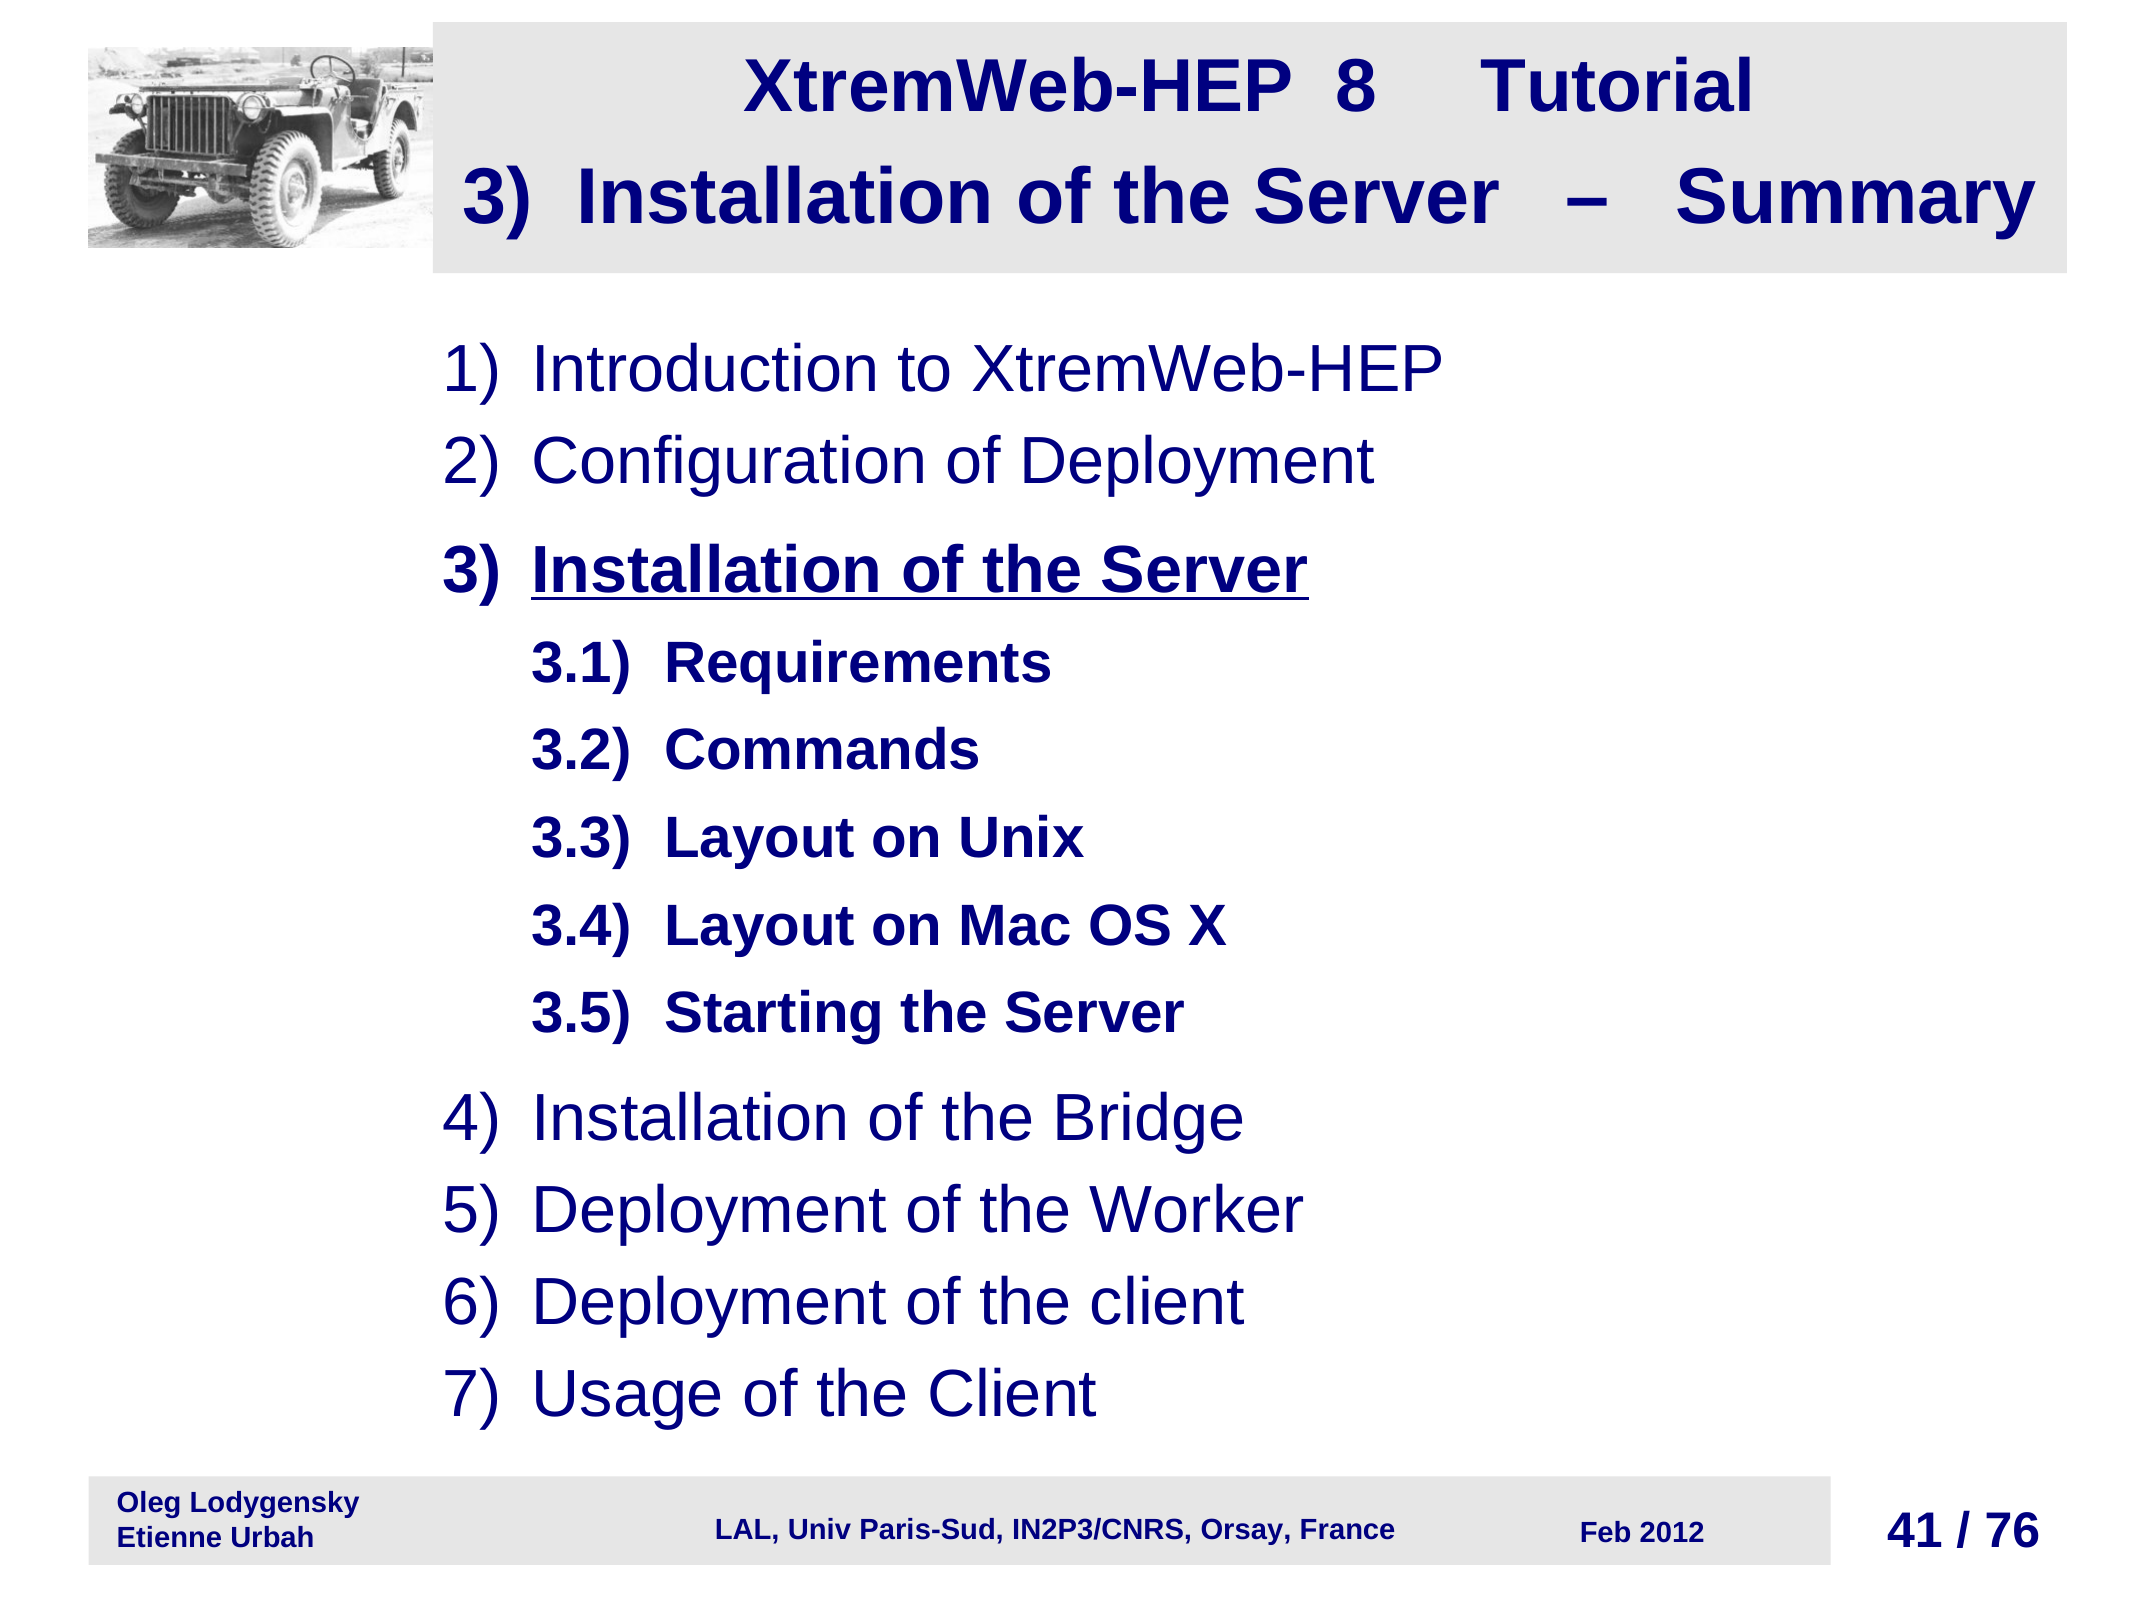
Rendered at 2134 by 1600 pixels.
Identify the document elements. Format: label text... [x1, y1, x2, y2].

text_box Introduction to XtremWeb-HEP Configuration of Deployment Installation of the Server Requirements Commands Layout on Unix Layout on Mac OS X Starting the Server Installation of the Bridge Deployment of the Worker Deployment of the client Usage of the Client [442, 324, 1920, 1398]
picture [88, 47, 433, 248]
title 3) Installation of the Server – Summary [442, 118, 2067, 266]
